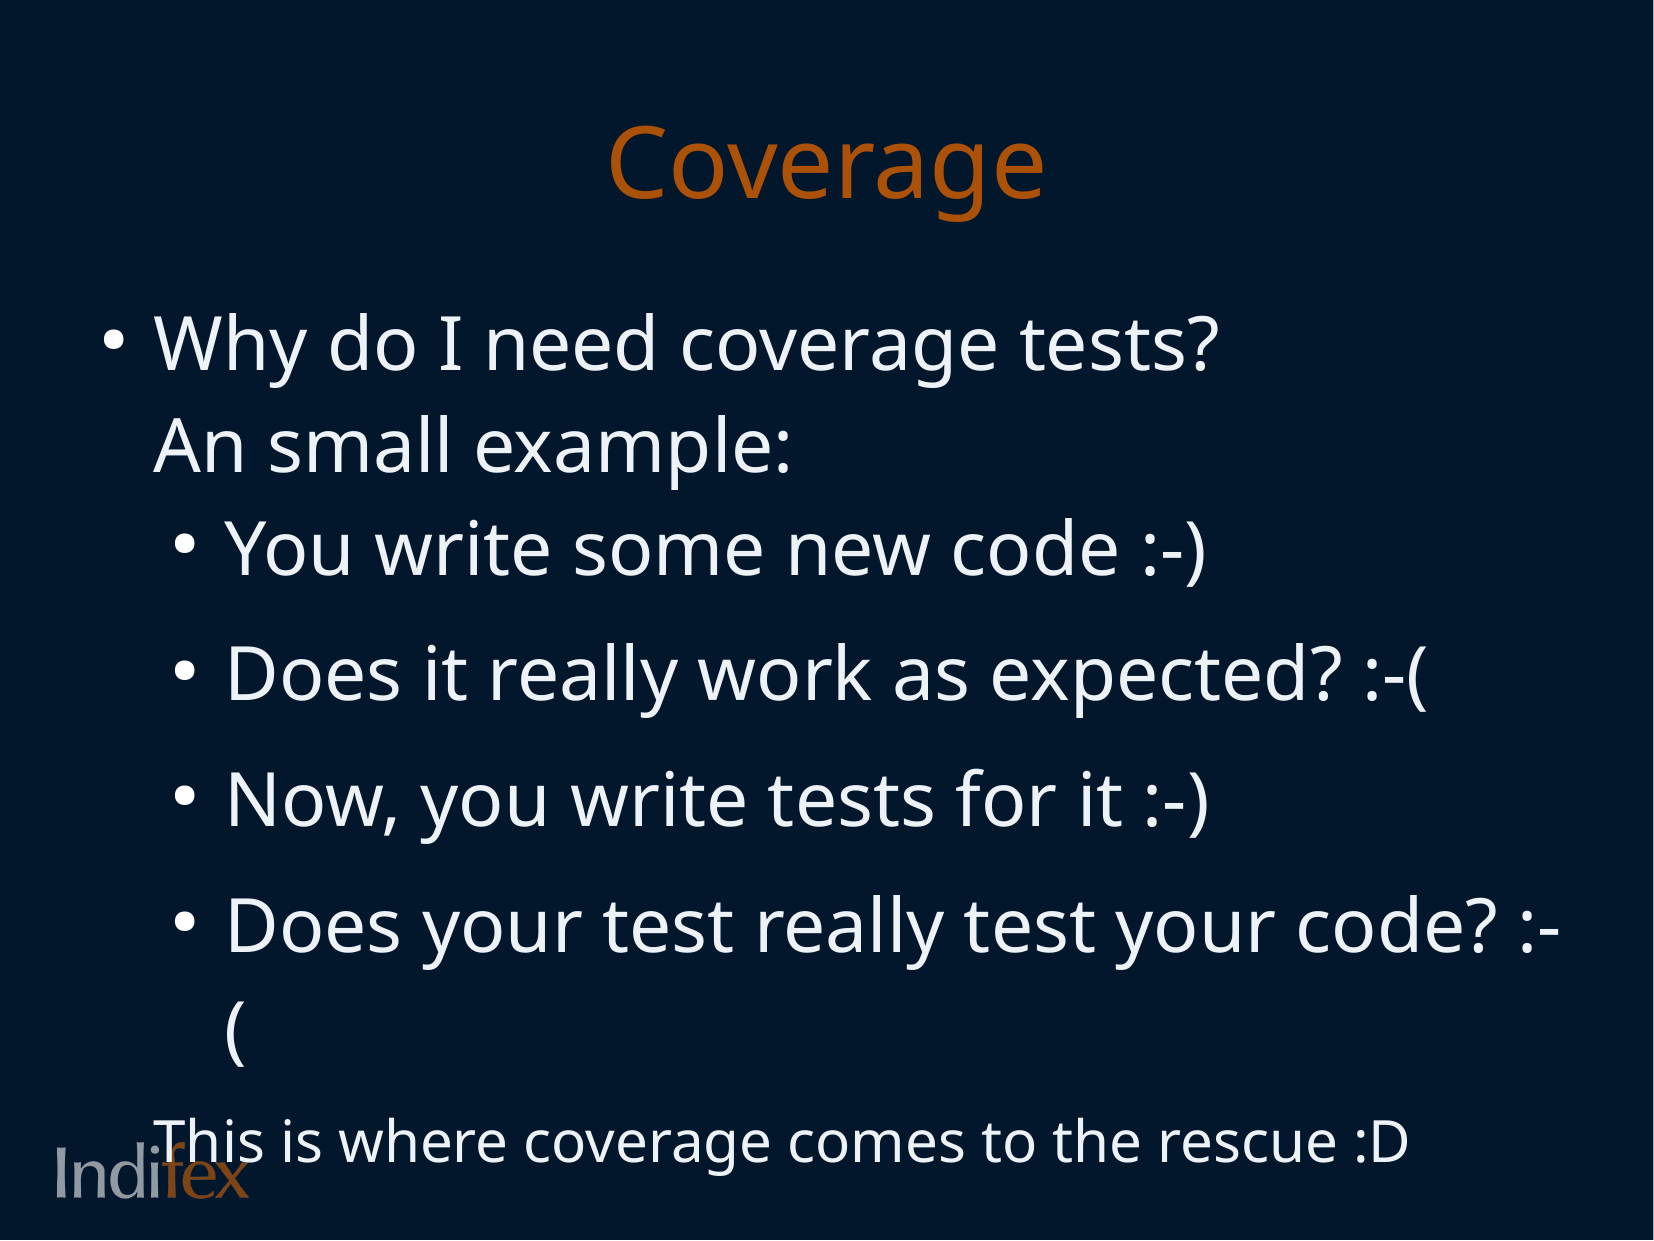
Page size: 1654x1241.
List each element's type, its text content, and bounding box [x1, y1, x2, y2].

title Coverage [82, 49, 1571, 257]
picture [56, 1142, 249, 1241]
list Why do I need coverage tests? An small example: You write some new code :-) Does it really work as expected? :-( Now, you write tests for it :-) Does your test really test your code? :-( This is where coverage comes to the rescue :D [82, 290, 1571, 1109]
